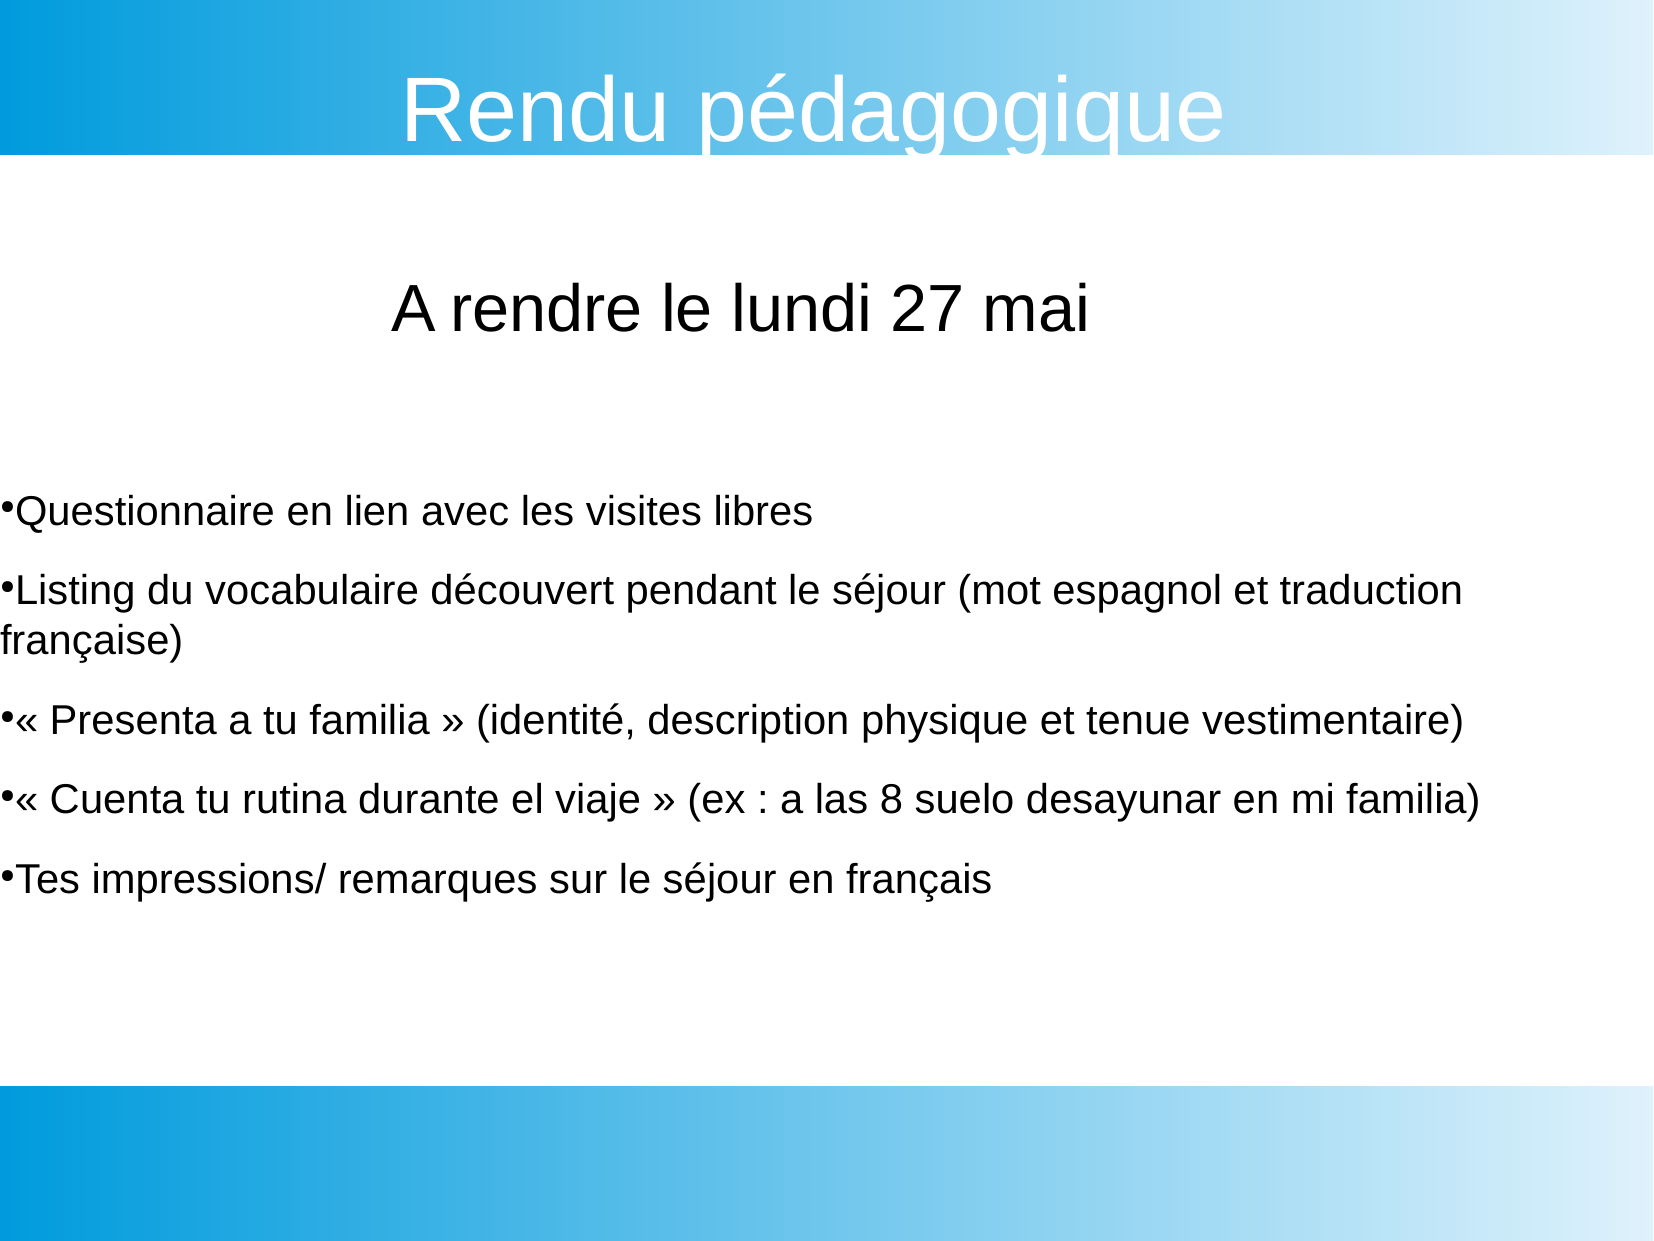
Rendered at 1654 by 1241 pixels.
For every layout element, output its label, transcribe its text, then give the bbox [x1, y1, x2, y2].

list A rendre le lundi 27 mai Questionnaire en lien avec les visites libres Listing du vocabulaire découvert pendant le séjour (mot espagnol et traduction française) « Presenta a tu familia » (identité, description physique et tenue vestimentaire) « Cuenta tu rutina durante el viaje » (ex : a las 8 suelo desayunar en mi familia) Tes impressions/ remarques sur le séjour en français [0, 154, 1654, 1087]
title Rendu pédagogique [82, 49, 1571, 154]
